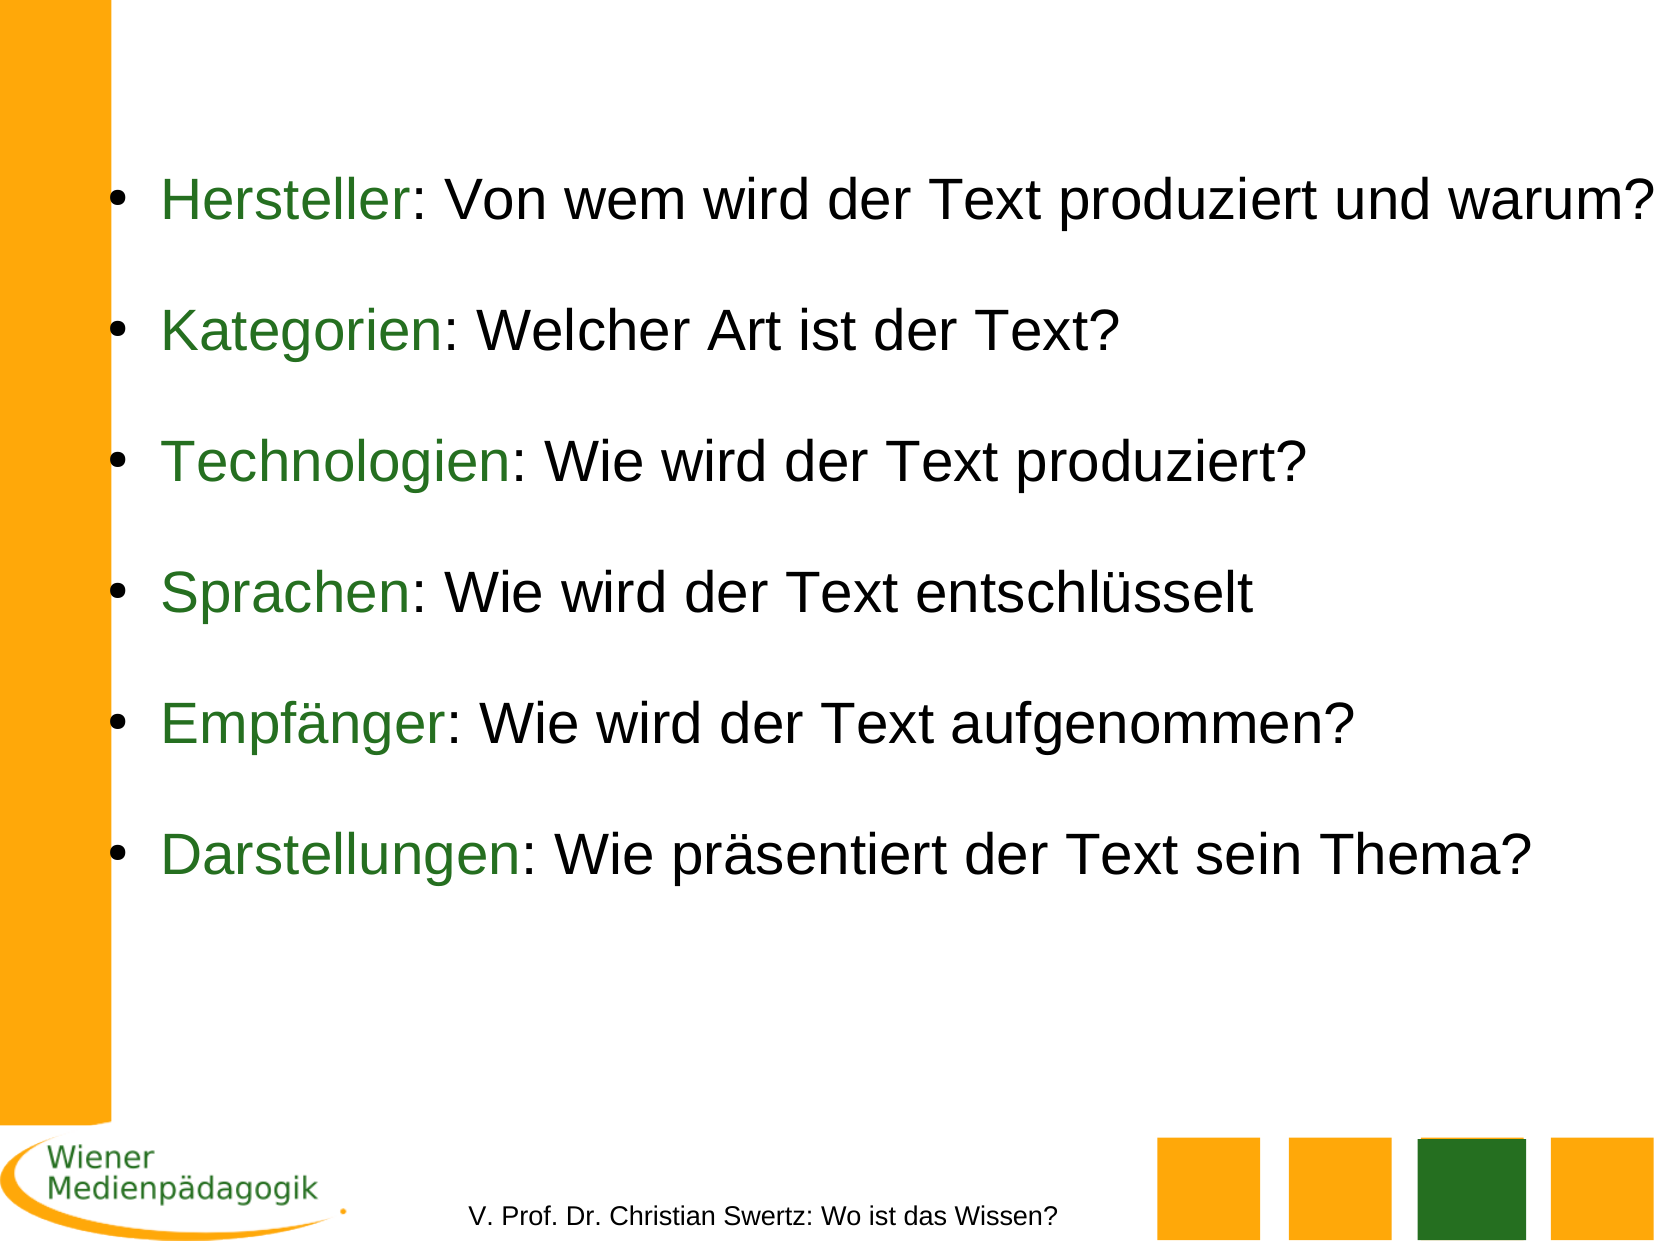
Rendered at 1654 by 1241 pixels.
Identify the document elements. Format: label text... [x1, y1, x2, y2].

text_box Hersteller: Von wem wird der Text produziert und warum? Kategorien: Welcher Art ist der Text? Technologien: Wie wird der Text produziert? Sprachen: Wie wird der Text entschlüsselt Empfänger: Wie wird der Text aufgenommen? Darstellungen: Wie präsentiert der Text sein Thema? [107, 166, 1654, 965]
picture [0, 1114, 398, 1241]
text_box [1417, 1139, 1527, 1241]
